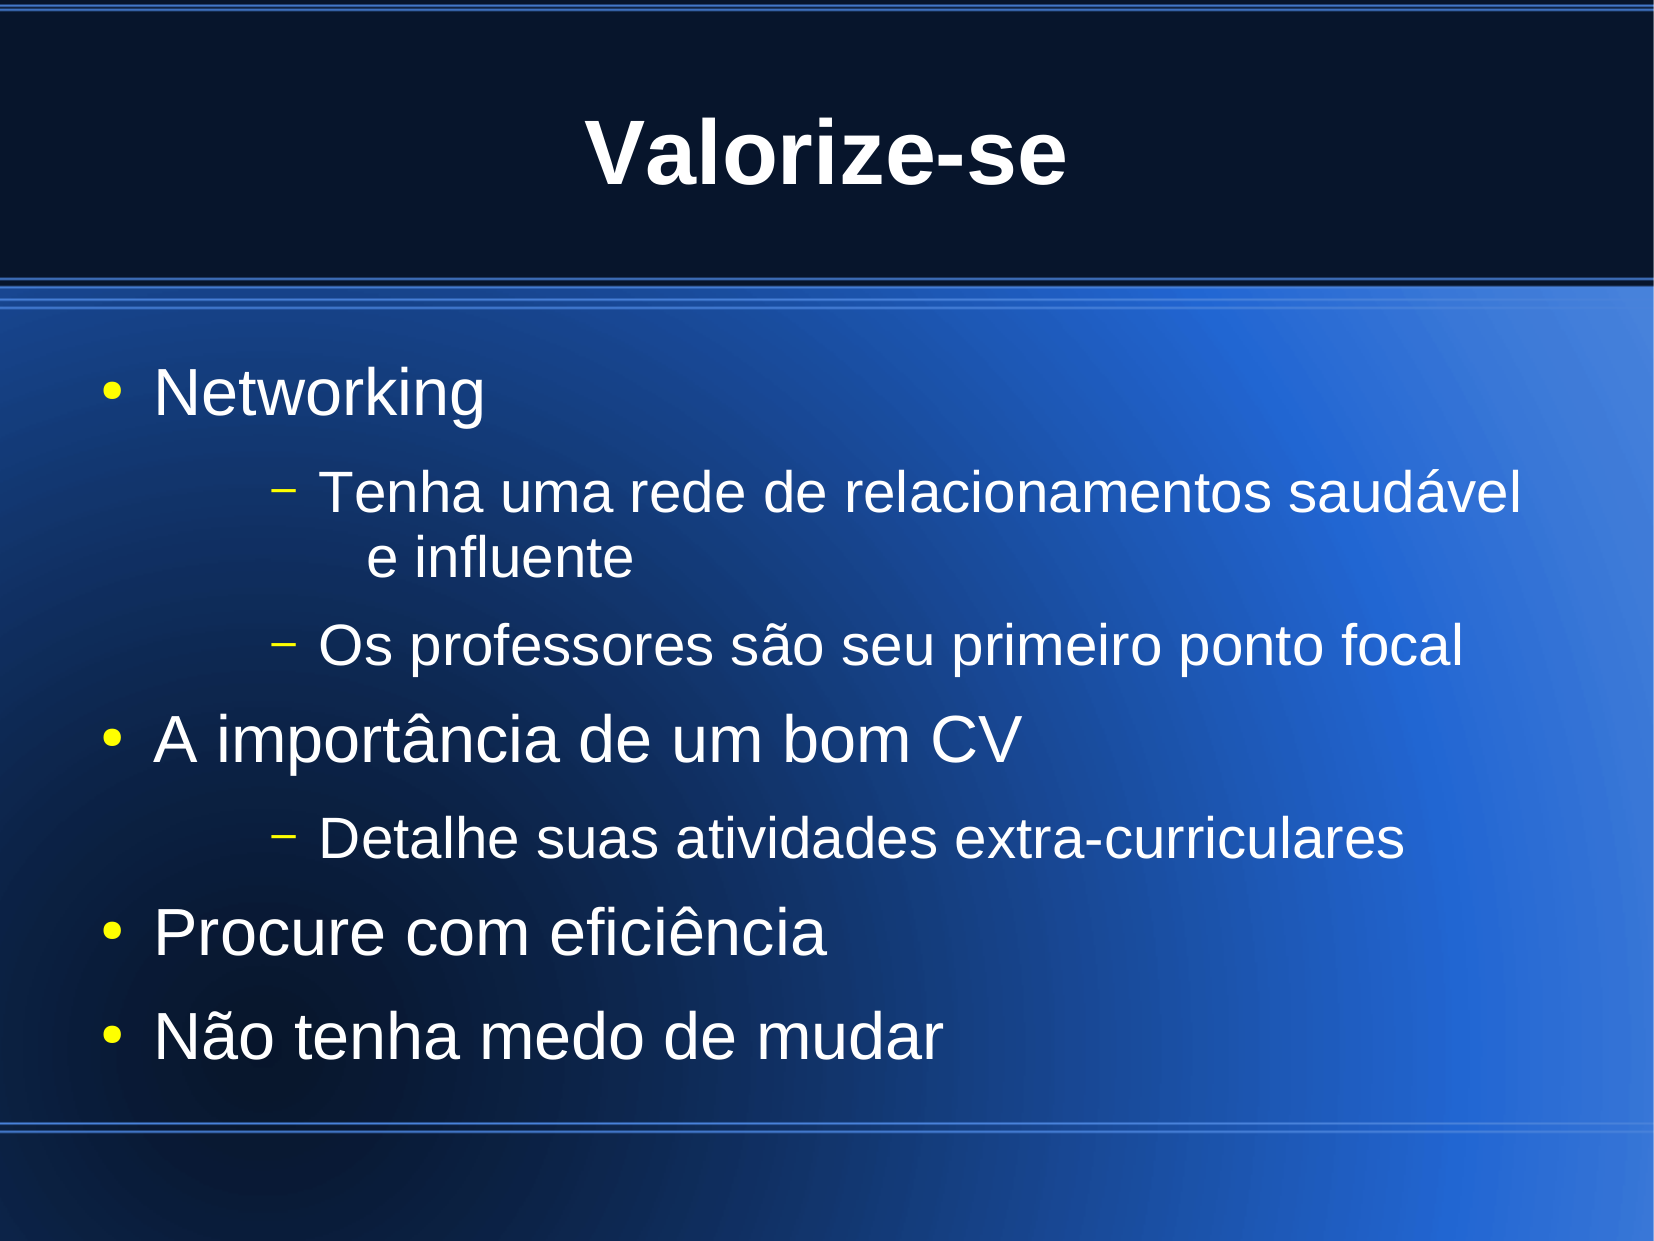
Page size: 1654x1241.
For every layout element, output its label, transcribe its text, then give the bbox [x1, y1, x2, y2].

picture [0, 0, 1654, 1241]
list Networking Tenha uma rede de relacionamentos saudável e influente Os professores são seu primeiro ponto focal A importância de um bom CV Detalhe suas atividades extra-curriculares Procure com eficiência Não tenha medo de mudar [82, 355, 1571, 1074]
title Valorize-se [82, 56, 1571, 250]
